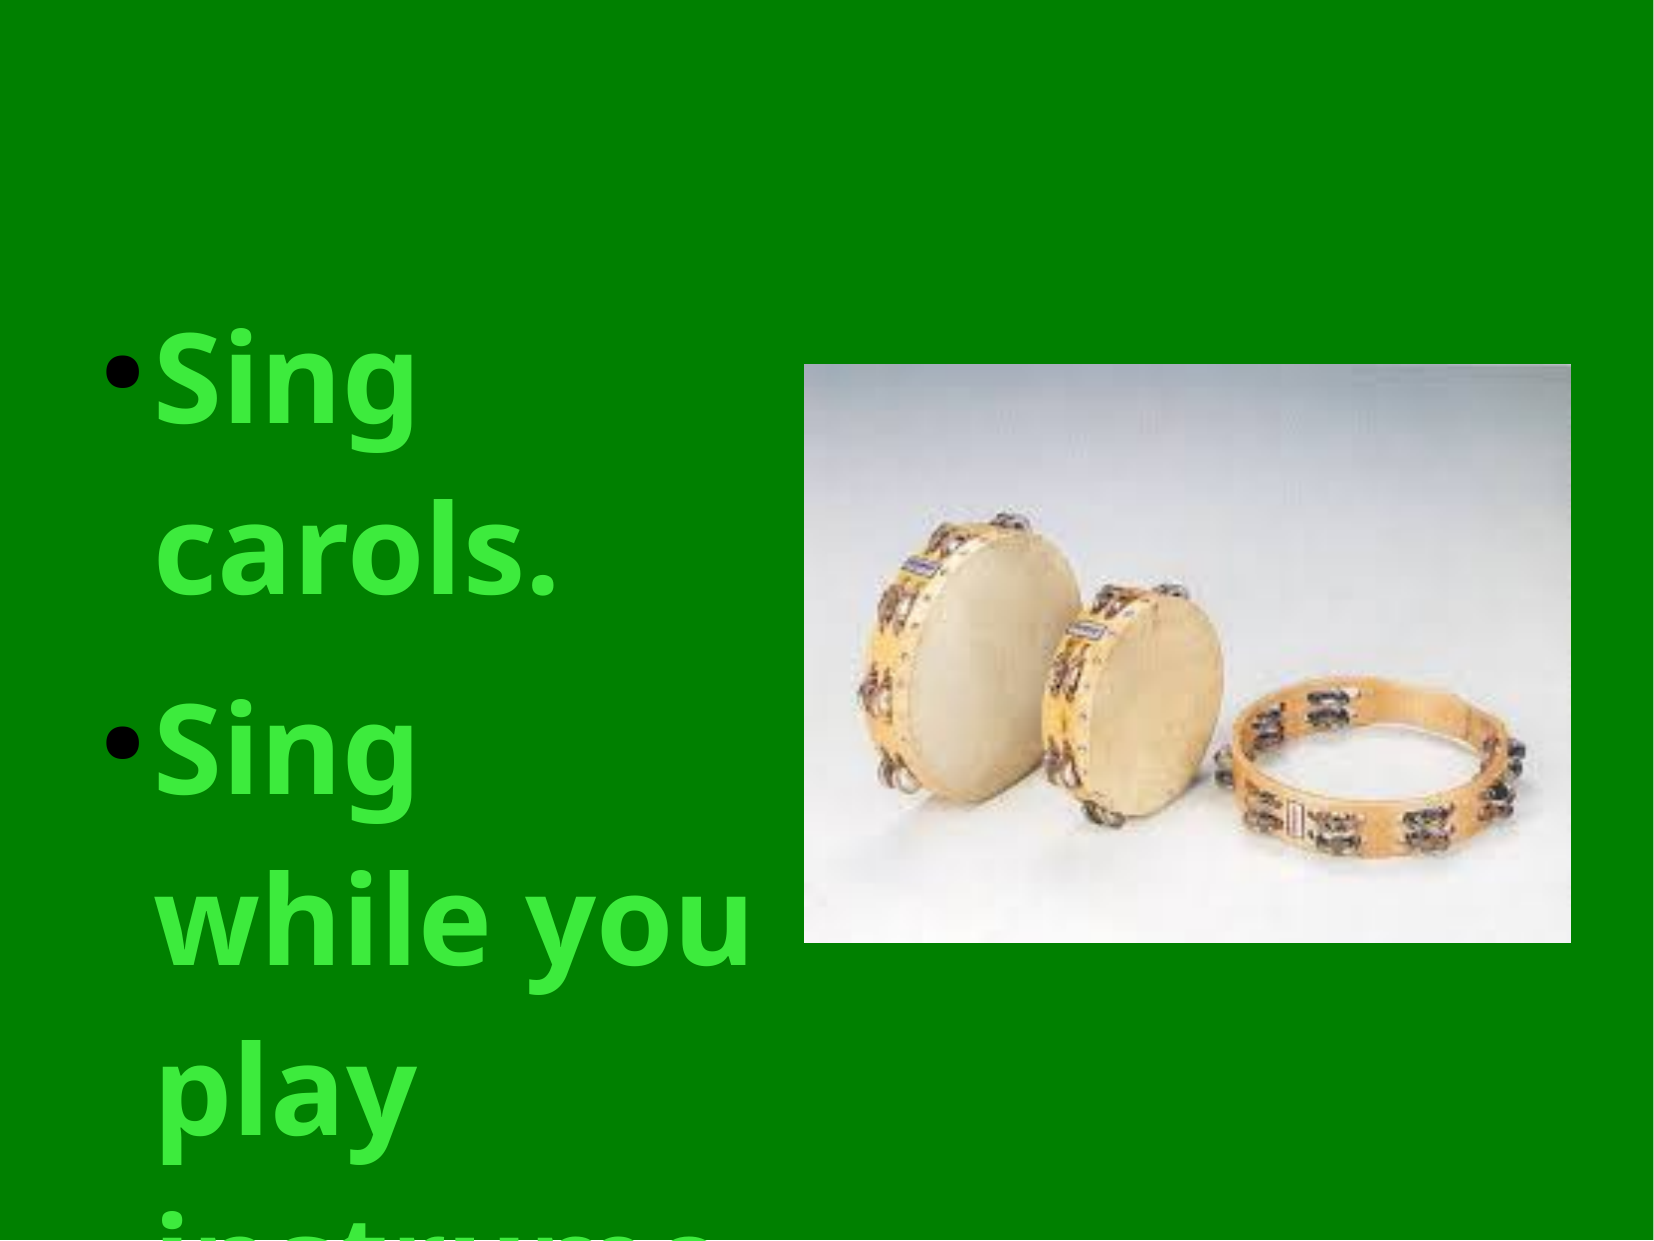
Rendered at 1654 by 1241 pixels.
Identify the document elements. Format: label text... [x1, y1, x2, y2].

picture [804, 364, 1571, 943]
list Sing carols. Sing while you play instruments. At lunchtime, the whole family eats together. [82, 290, 793, 1010]
